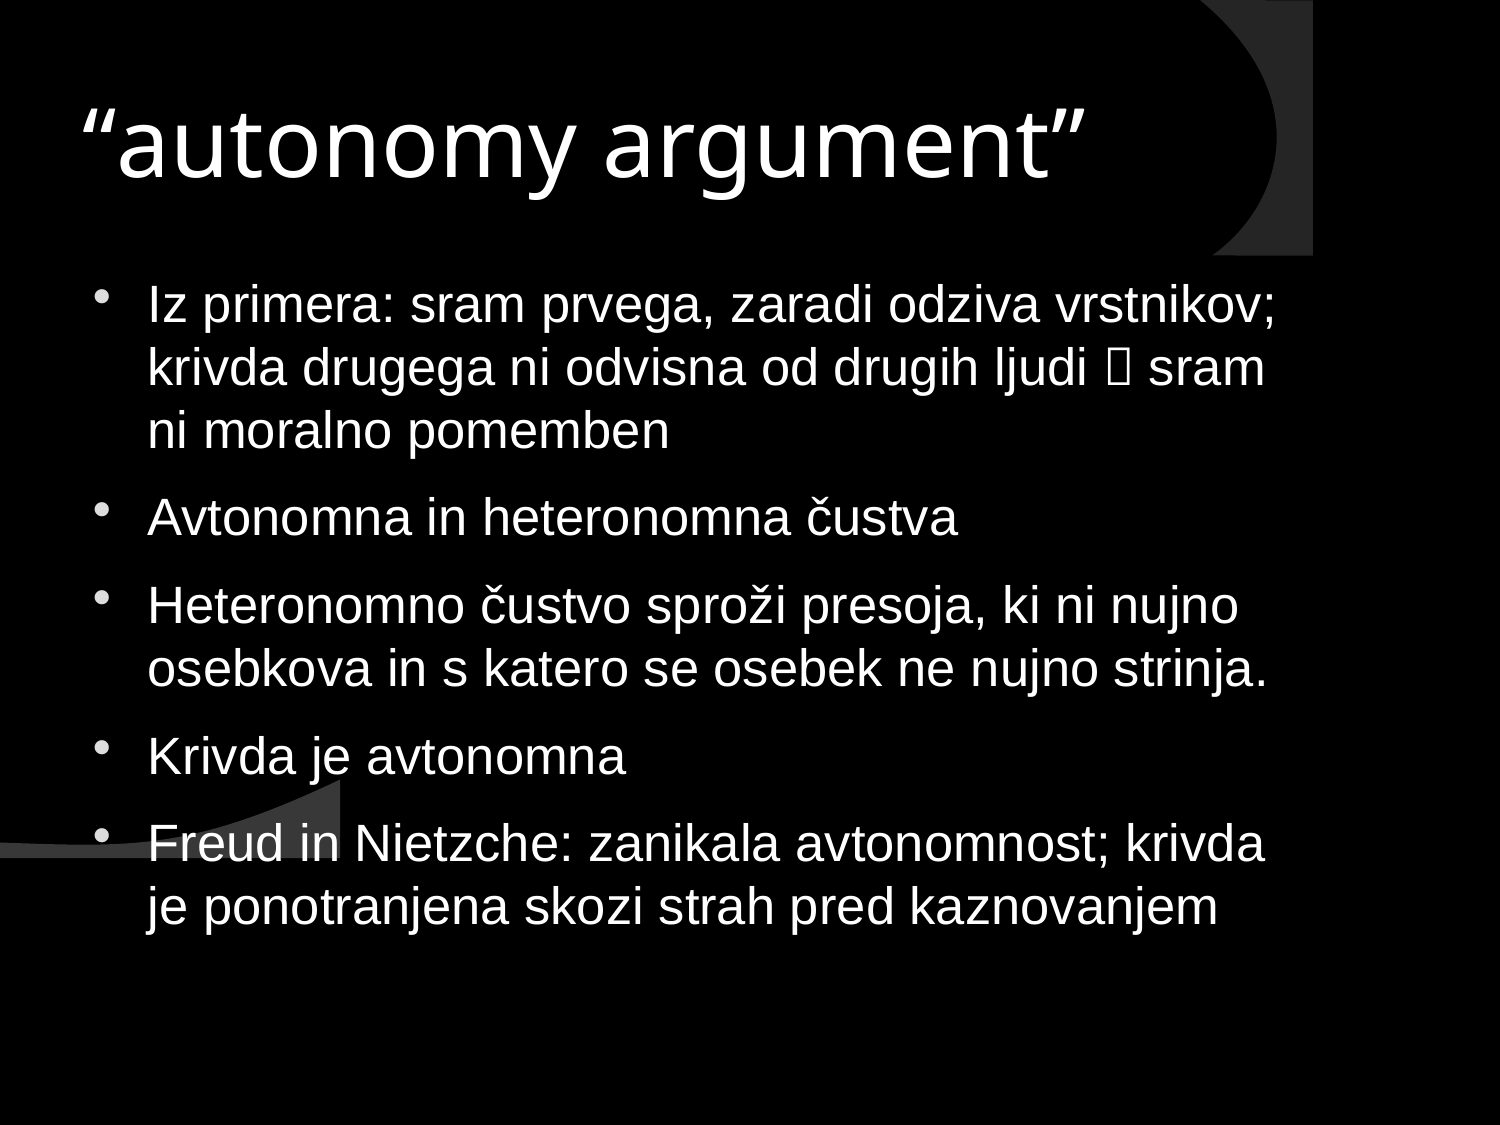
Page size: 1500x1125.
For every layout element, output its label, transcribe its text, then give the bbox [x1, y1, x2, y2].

list Iz primera: sram prvega, zaradi odziva vrstnikov; krivda drugega ni odvisna od drugih ljudi  sram ni moralno pomemben Avtonomna in heteronomna čustva Heteronomno čustvo sproži presoja, ki ni nujno osebkova in s katero se osebek ne nujno strinja. Krivda je avtonomna Freud in Nietzche: zanikala avtonomnost; krivda je ponotranjena skozi strah pred kaznovanjem [75, 262, 1300, 1005]
title “autonomy argument” [75, 45, 1300, 233]
